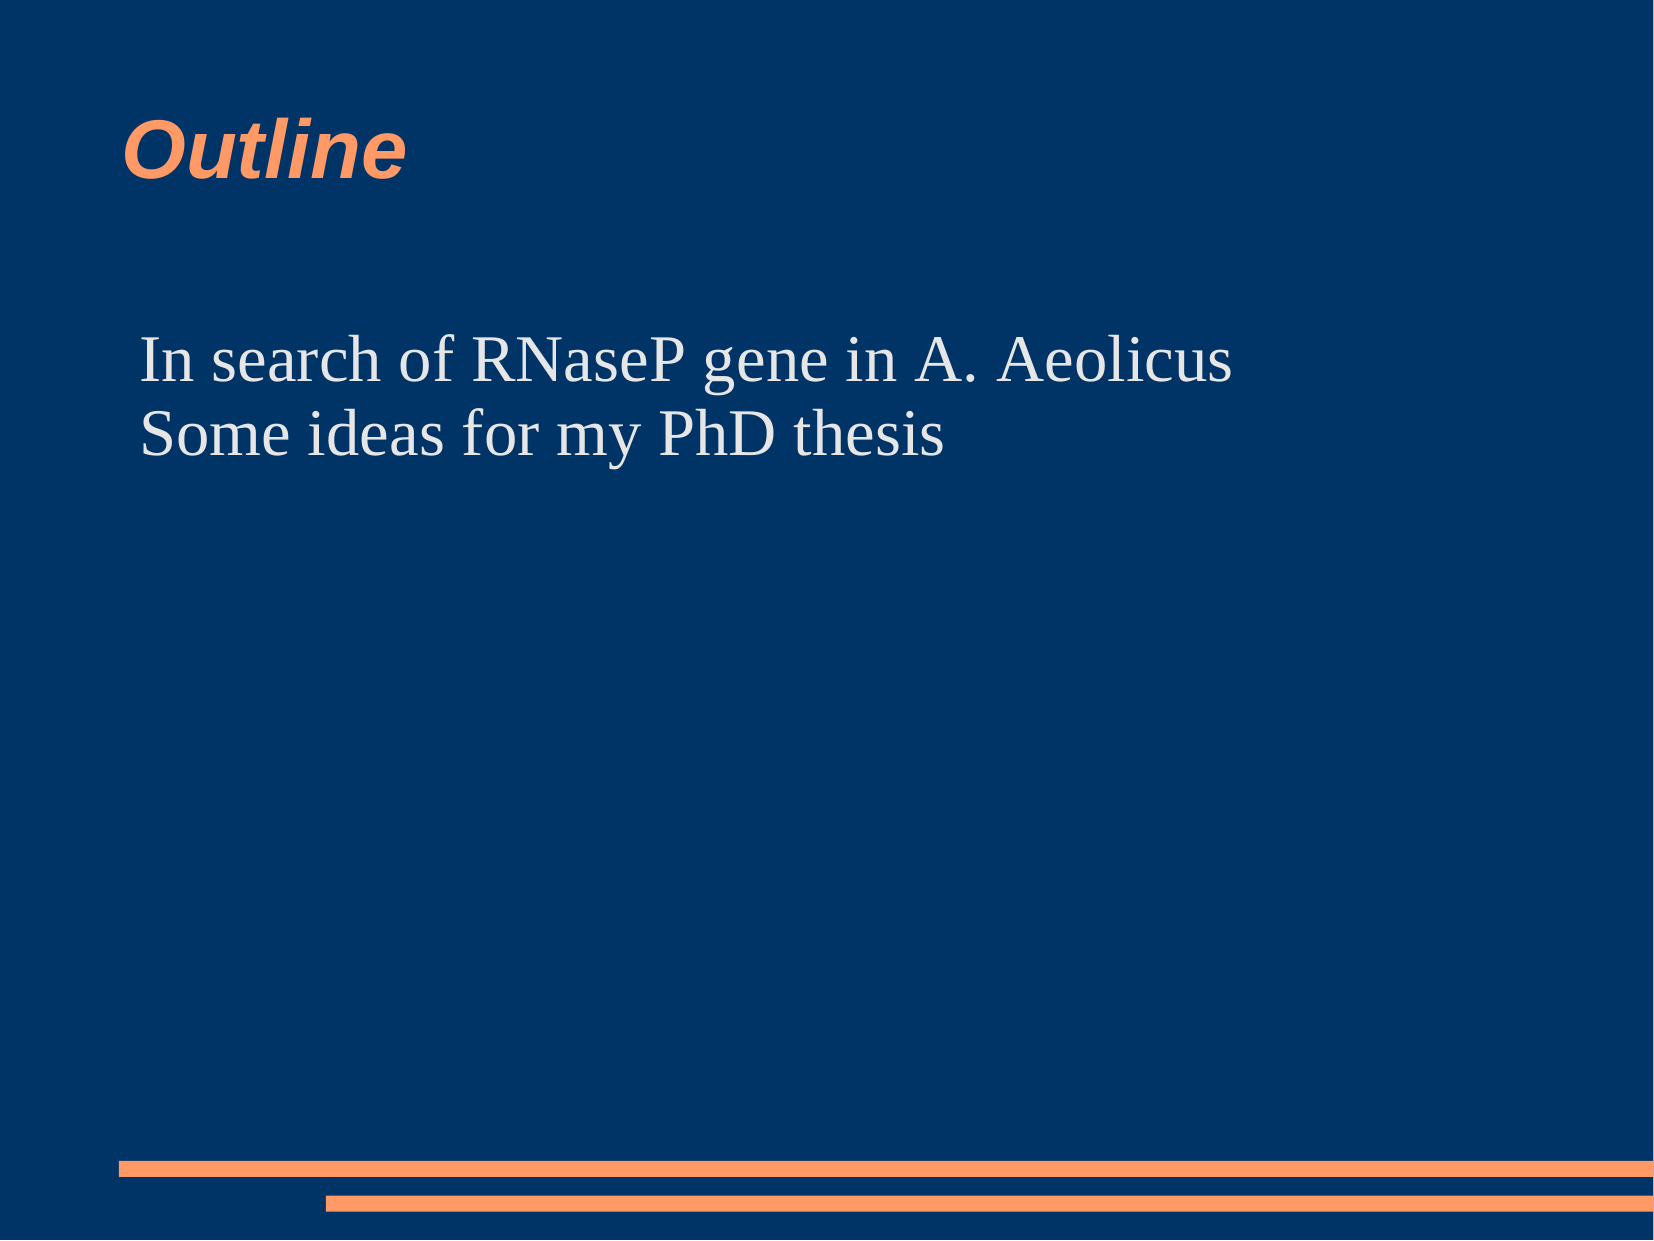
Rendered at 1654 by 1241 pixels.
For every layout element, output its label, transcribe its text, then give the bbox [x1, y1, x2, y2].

title Outline [121, 46, 1534, 254]
list In search of RNaseP gene in A. Aeolicus Some ideas for my PhD thesis [121, 322, 1477, 857]
